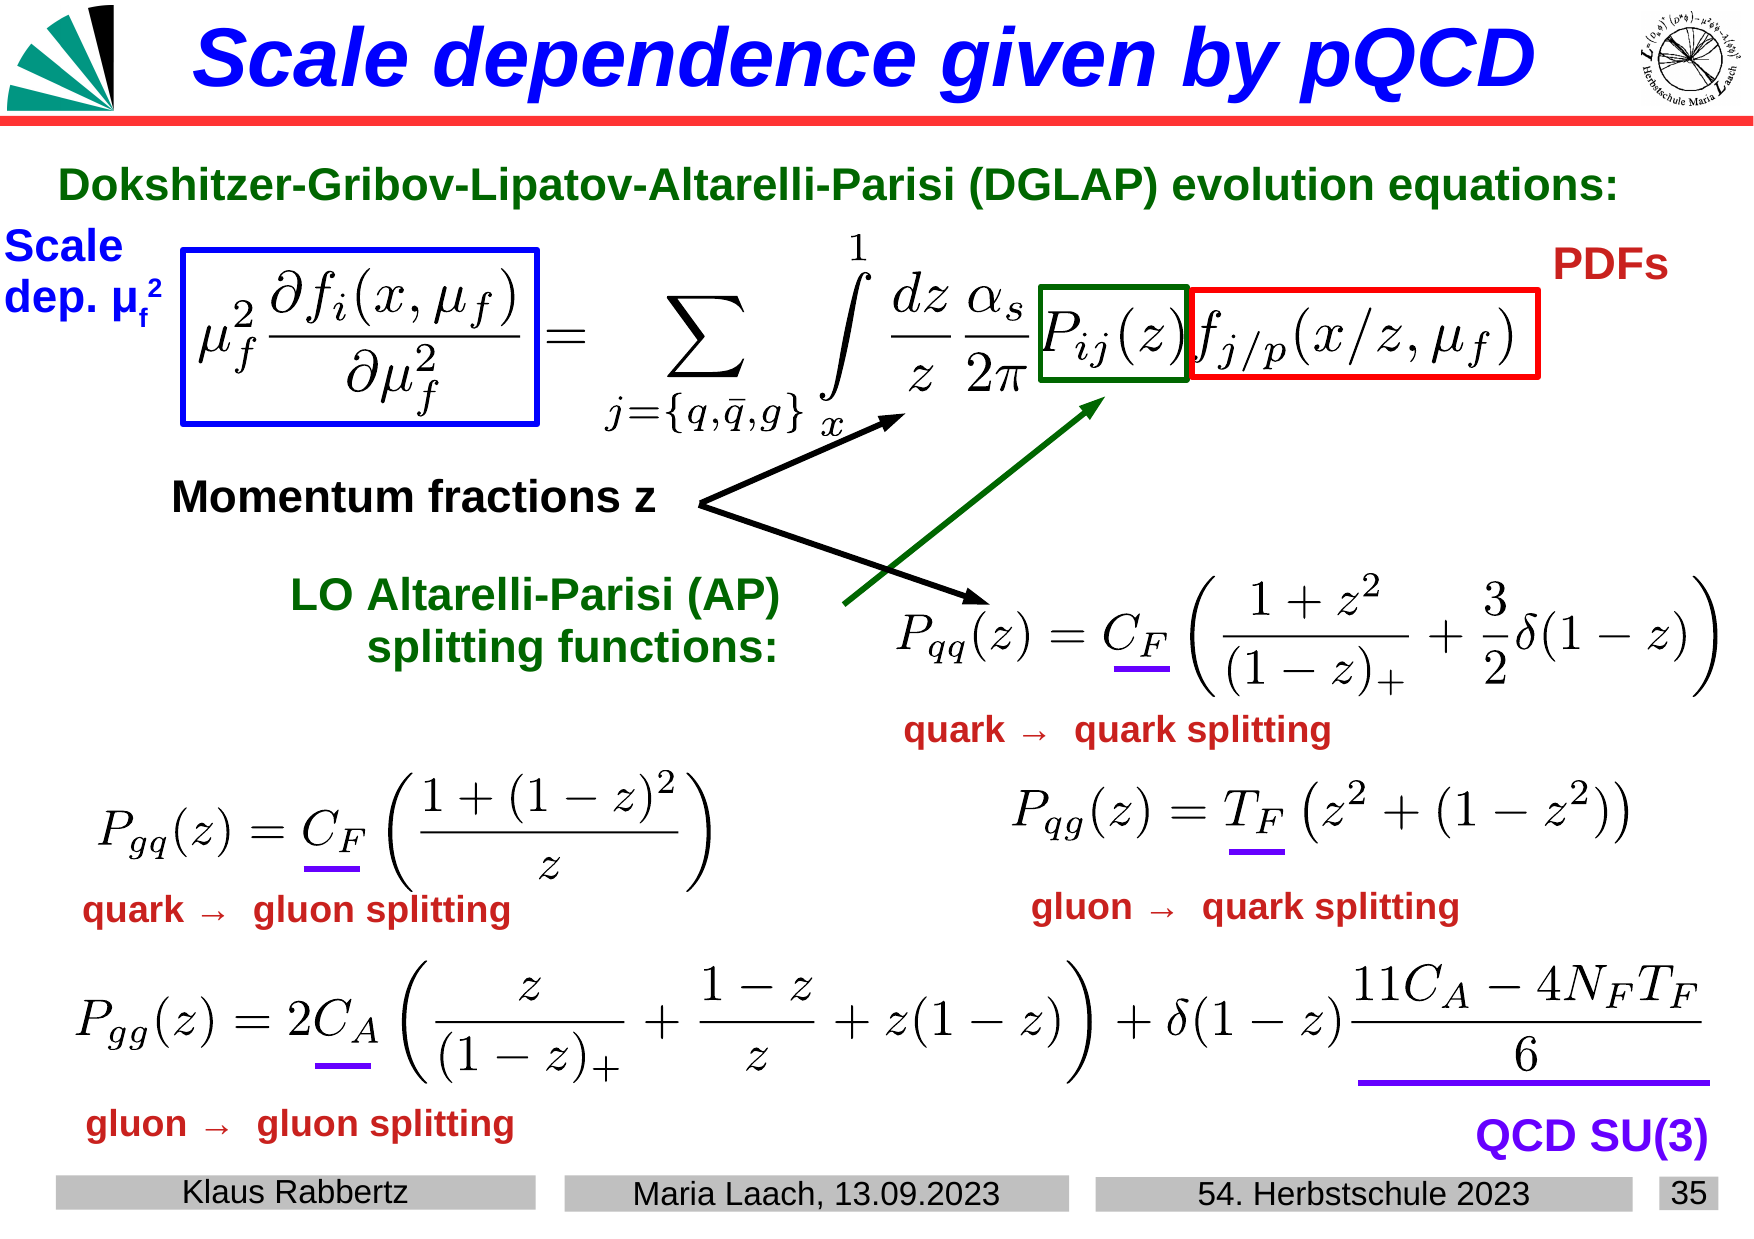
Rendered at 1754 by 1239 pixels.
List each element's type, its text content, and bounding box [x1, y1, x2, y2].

text_box quark → quark splitting [891, 702, 1345, 757]
picture [894, 573, 1729, 698]
picture [73, 960, 1702, 1084]
picture [196, 253, 534, 421]
picture [1043, 290, 1184, 377]
text_box quark → gluon splitting [70, 882, 525, 937]
picture [1009, 780, 1637, 844]
picture [95, 770, 722, 893]
text_box QCD SU(3) [1463, 1103, 1721, 1167]
text_box Scale dep. μf2 [0, 213, 175, 340]
text_box PDFs [1540, 231, 1682, 295]
picture [1195, 293, 1518, 374]
text_box Momentum fractions z [159, 465, 670, 529]
text_box LO Altarelli-Parisi (AP) splitting functions: [278, 563, 796, 678]
title Scale dependence given by pQCD [120, 0, 1609, 116]
text_box gluon → gluon splitting [73, 1096, 529, 1151]
picture [1641, 11, 1741, 106]
text_box gluon → quark splitting [1018, 879, 1473, 934]
picture [196, 234, 1518, 436]
picture [7, 5, 114, 112]
text_box Dokshitzer-Gribov-Lipatov-Altarelli-Parisi (DGLAP) evolution equations: [45, 153, 1633, 217]
